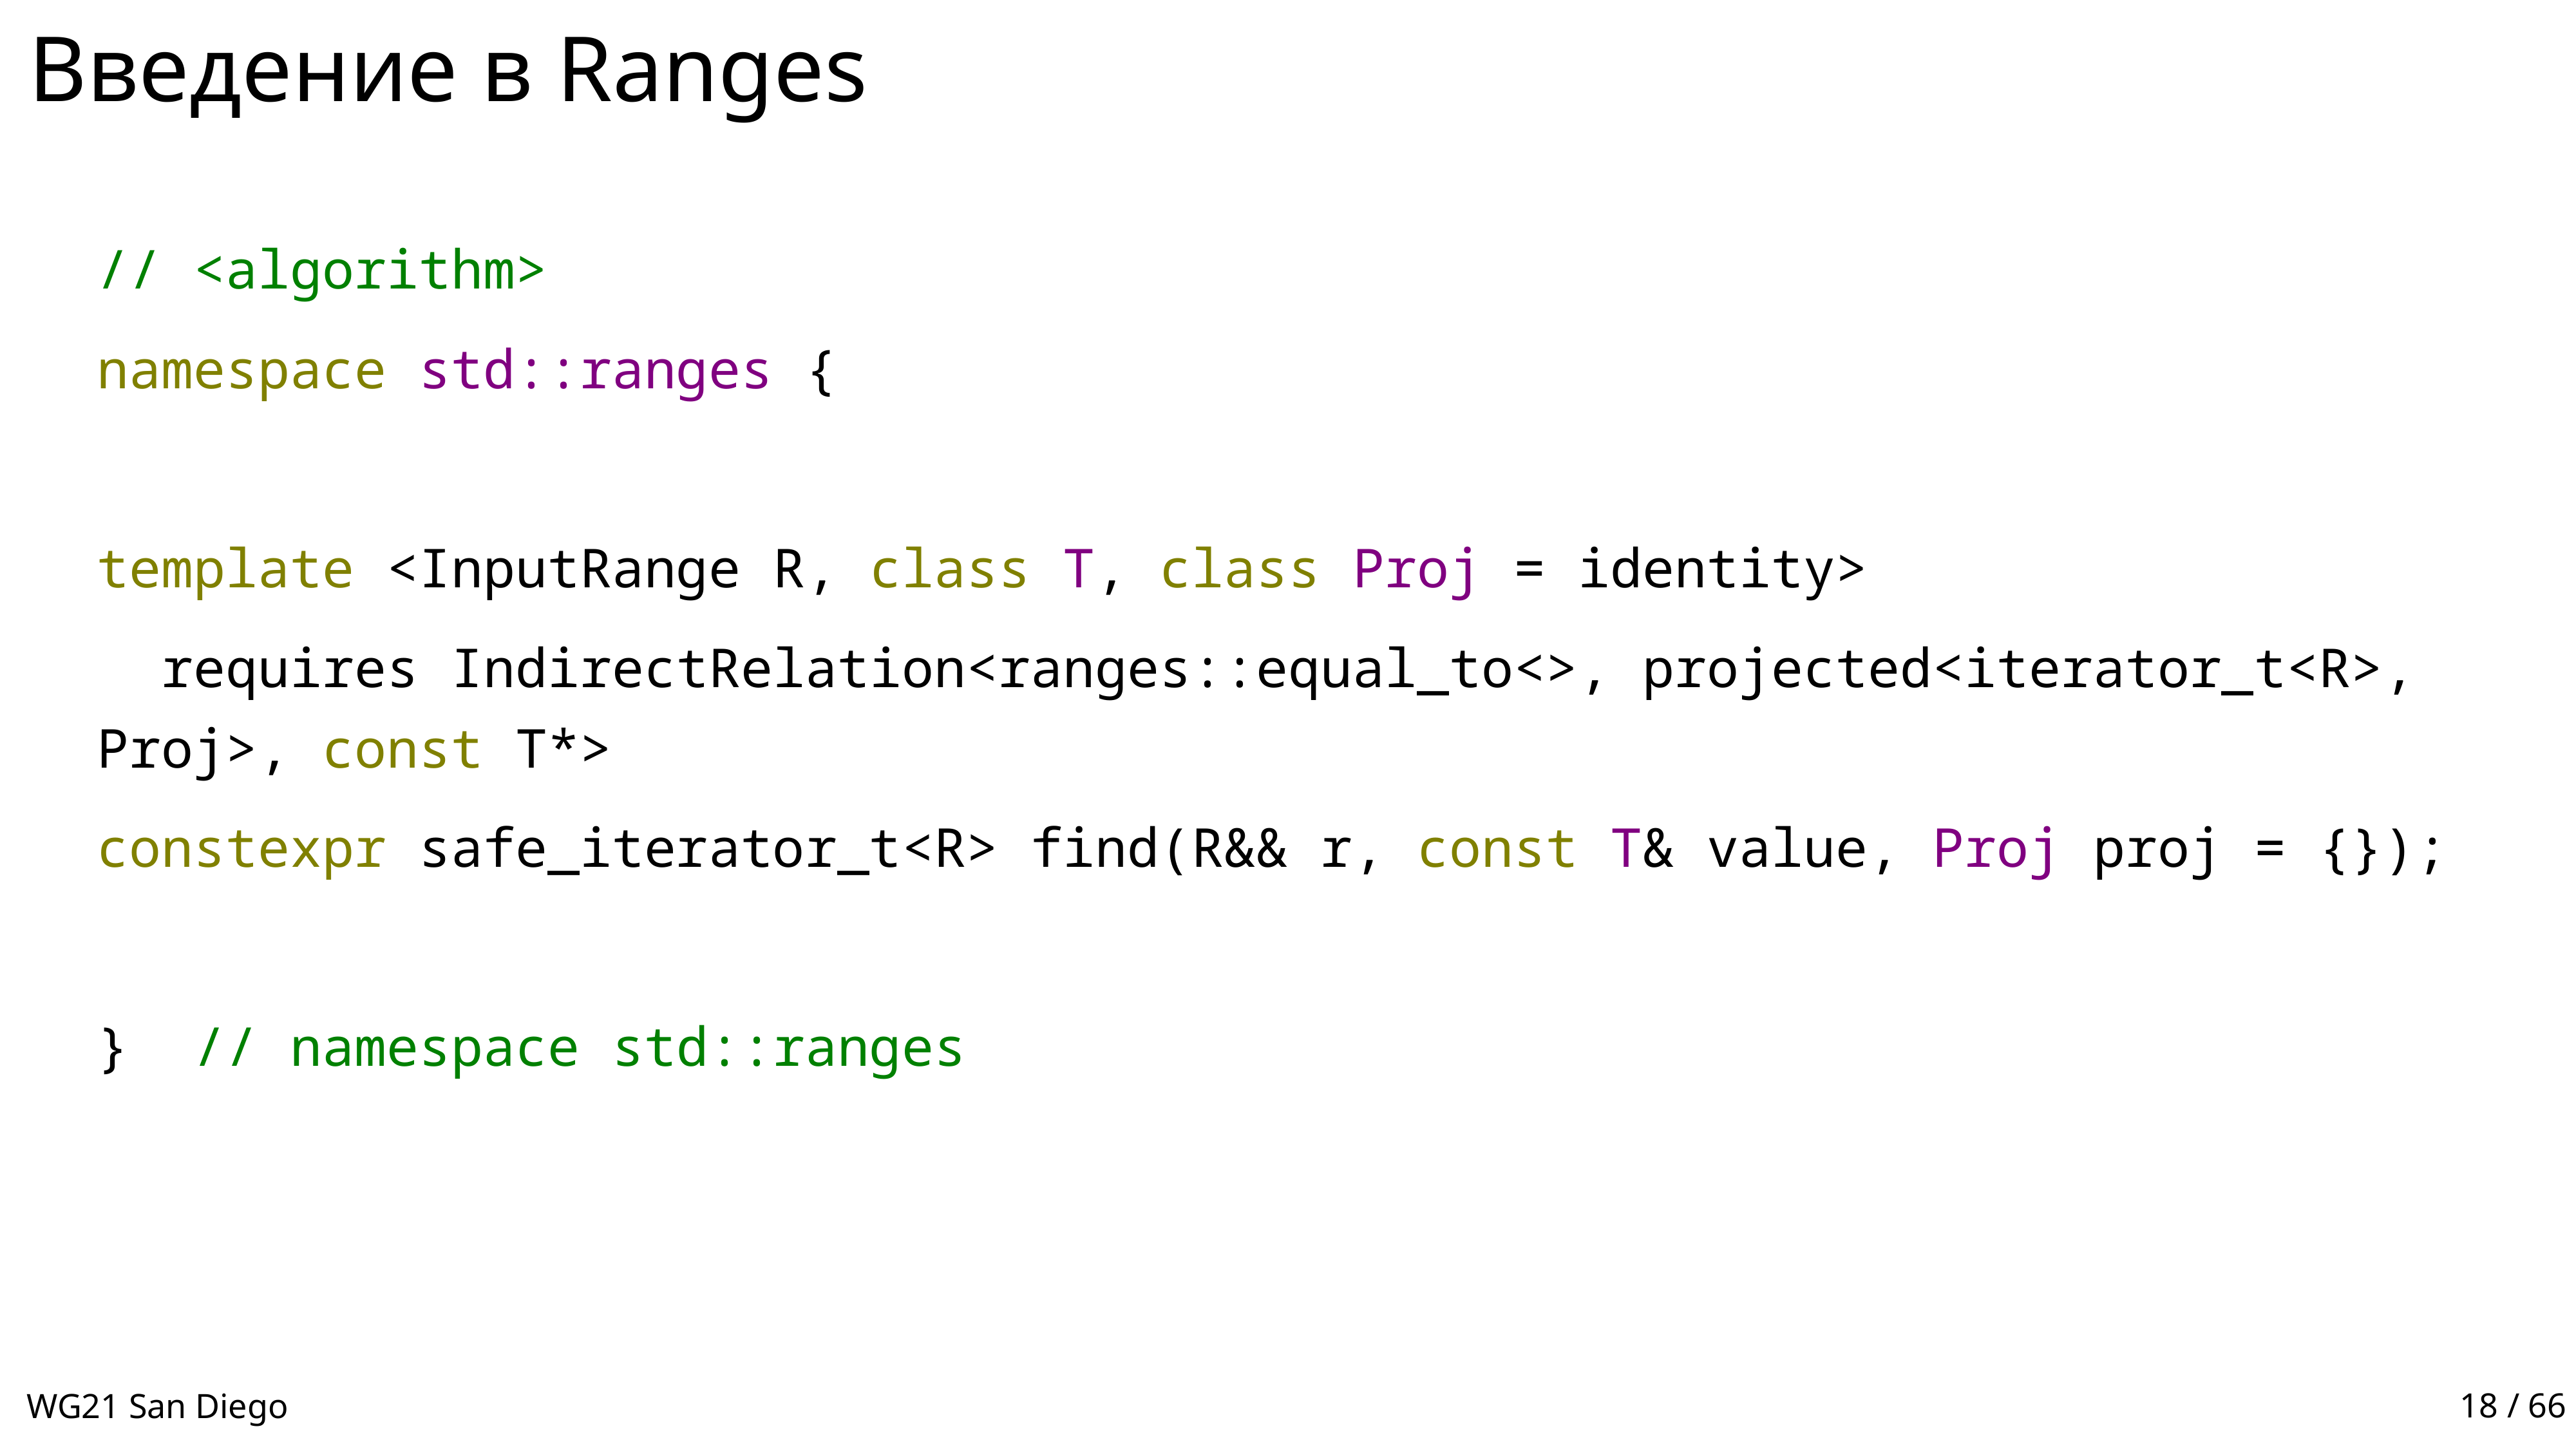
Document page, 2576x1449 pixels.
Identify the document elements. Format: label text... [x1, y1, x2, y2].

list <number> / 66 [1479, 1376, 2576, 1431]
list // <algorithm> namespace std::ranges { template <InputRange R, class T, class Proj = identity> requires IndirectRelation<ranges::equal_to<>, projected<iterator_t<R>, Proj>, const T*> constexpr safe_iterator_t<R> find(R&& r, const T& value, Proj proj = {}); } // namespace std::ranges [87, 214, 2551, 1382]
list WG21 San Diego [17, 1376, 1114, 1431]
title Введение в Ranges [19, 19, 2551, 155]
